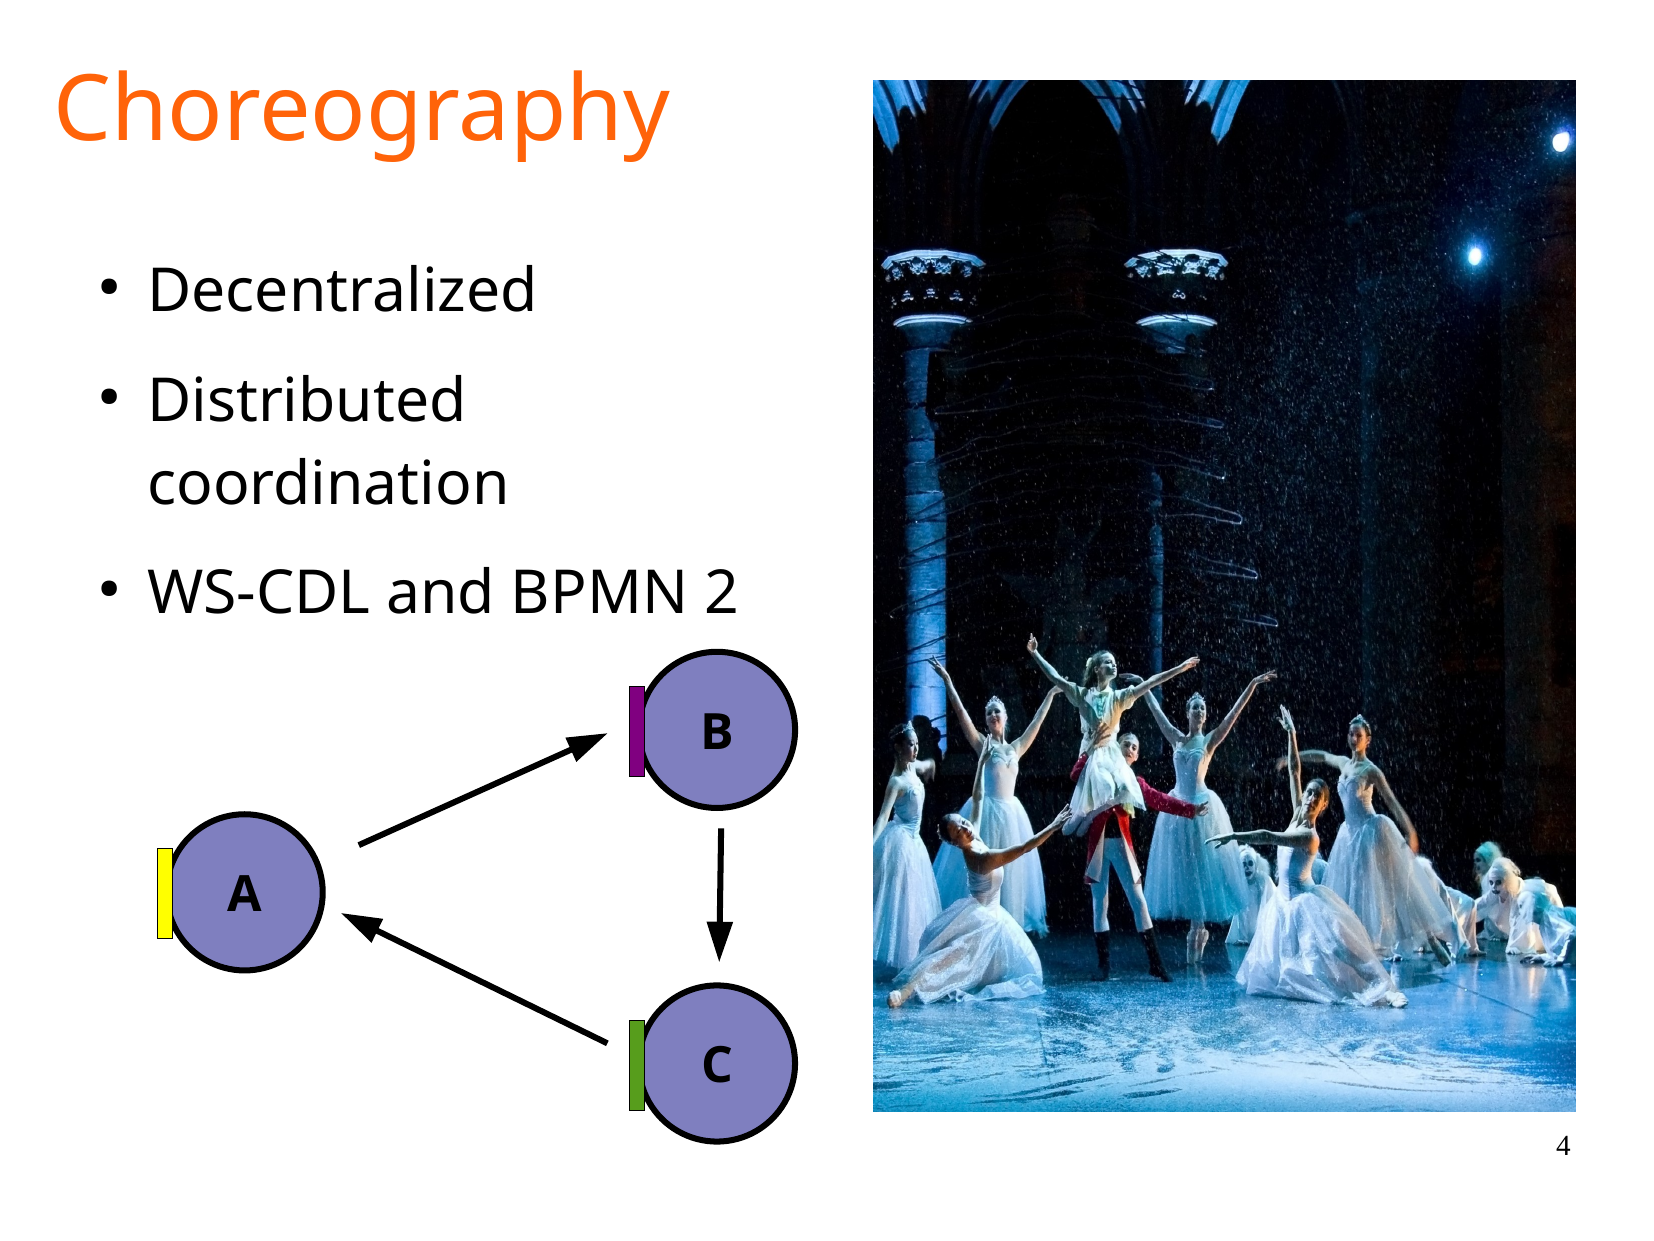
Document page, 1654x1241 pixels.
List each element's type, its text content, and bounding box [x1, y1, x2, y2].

text_box [629, 686, 645, 777]
picture [873, 80, 1576, 1112]
text_box B [645, 651, 796, 808]
picture [873, 1089, 884, 1099]
text_box A [173, 814, 323, 971]
picture [983, 1103, 999, 1112]
title Choreography [53, 11, 1542, 198]
text_box [157, 848, 173, 939]
text_box C [645, 985, 796, 1142]
list Decentralized Distributed coordination WS-CDL and BPMN 2 [82, 246, 799, 641]
picture [965, 1104, 981, 1110]
text_box [629, 1020, 645, 1111]
